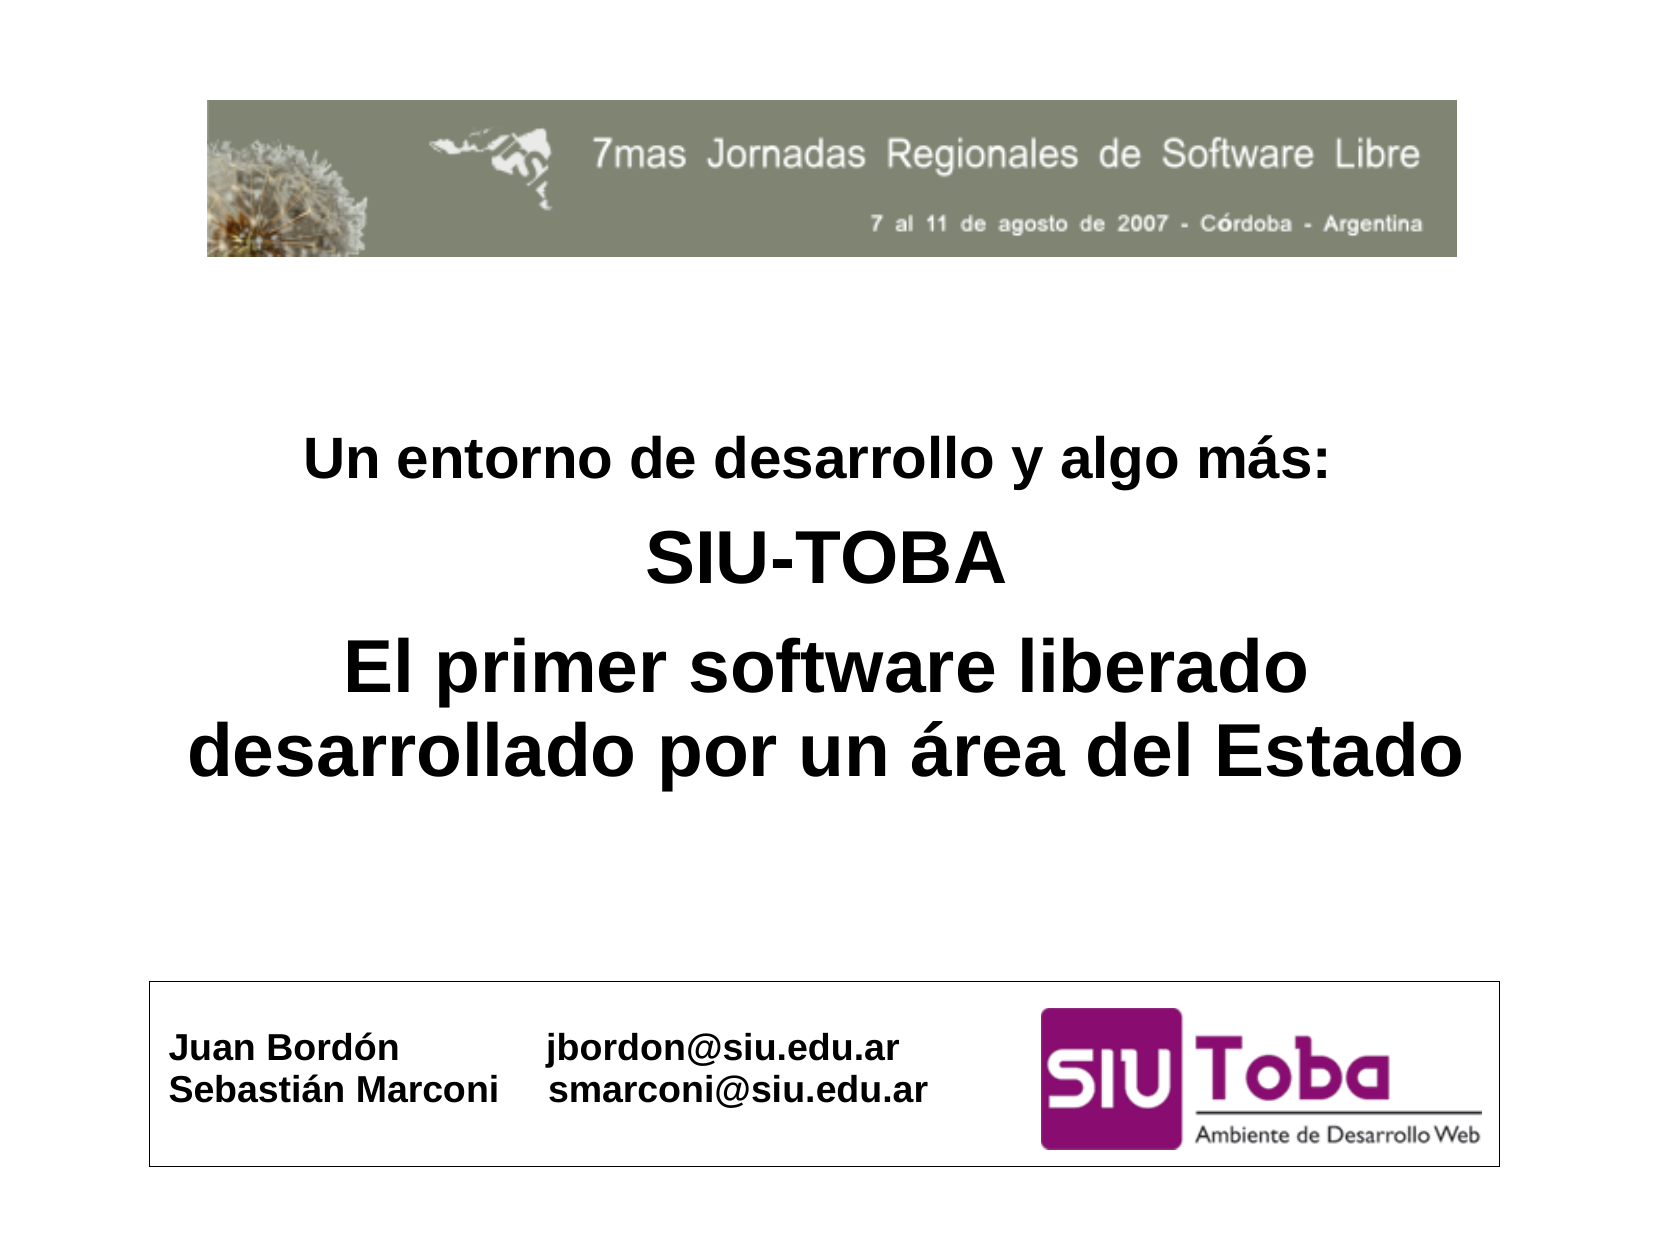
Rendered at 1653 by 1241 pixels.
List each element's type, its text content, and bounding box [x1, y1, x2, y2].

picture [207, 100, 1457, 257]
text_box Un entorno de desarrollo y algo más: SIU-TOBA El primer software liberado desarrollado por un área del Estado [132, 418, 1520, 804]
picture [1041, 1008, 1482, 1150]
text_box [149, 981, 1500, 1167]
text_box Juan Bordón jbordon@siu.edu.ar Sebastián Marconi smarconi@siu.edu.ar [153, 1018, 944, 1164]
